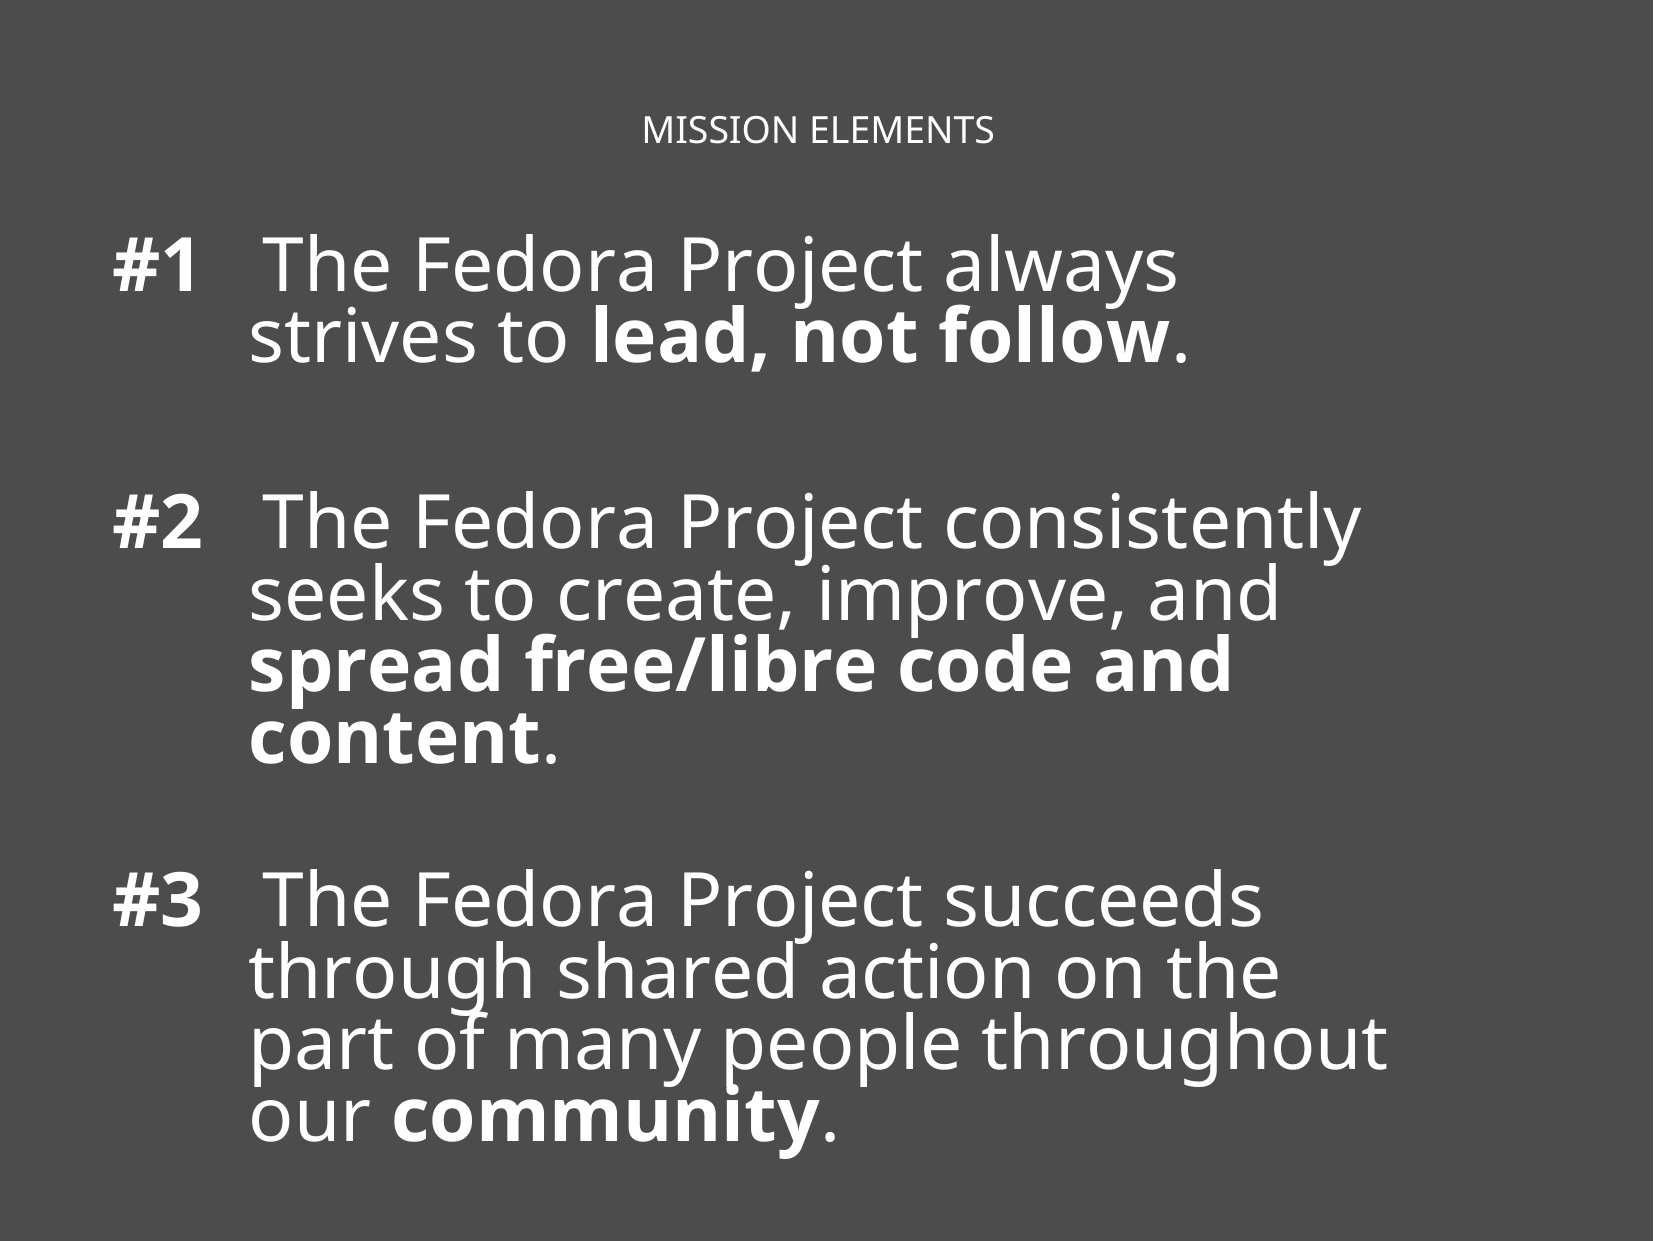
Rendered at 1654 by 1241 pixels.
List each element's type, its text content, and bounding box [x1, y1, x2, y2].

title #2 The Fedora Project consistently seeks to create, improve, and spread free/libre code and content. [112, 461, 1524, 808]
title MISSION ELEMENTS [112, 86, 1524, 178]
title #3 The Fedora Project succeeds through shared action on the part of many people throughout our community. [112, 839, 1524, 1186]
title #1 The Fedora Project always strives to lead, not follow. [112, 210, 1524, 401]
